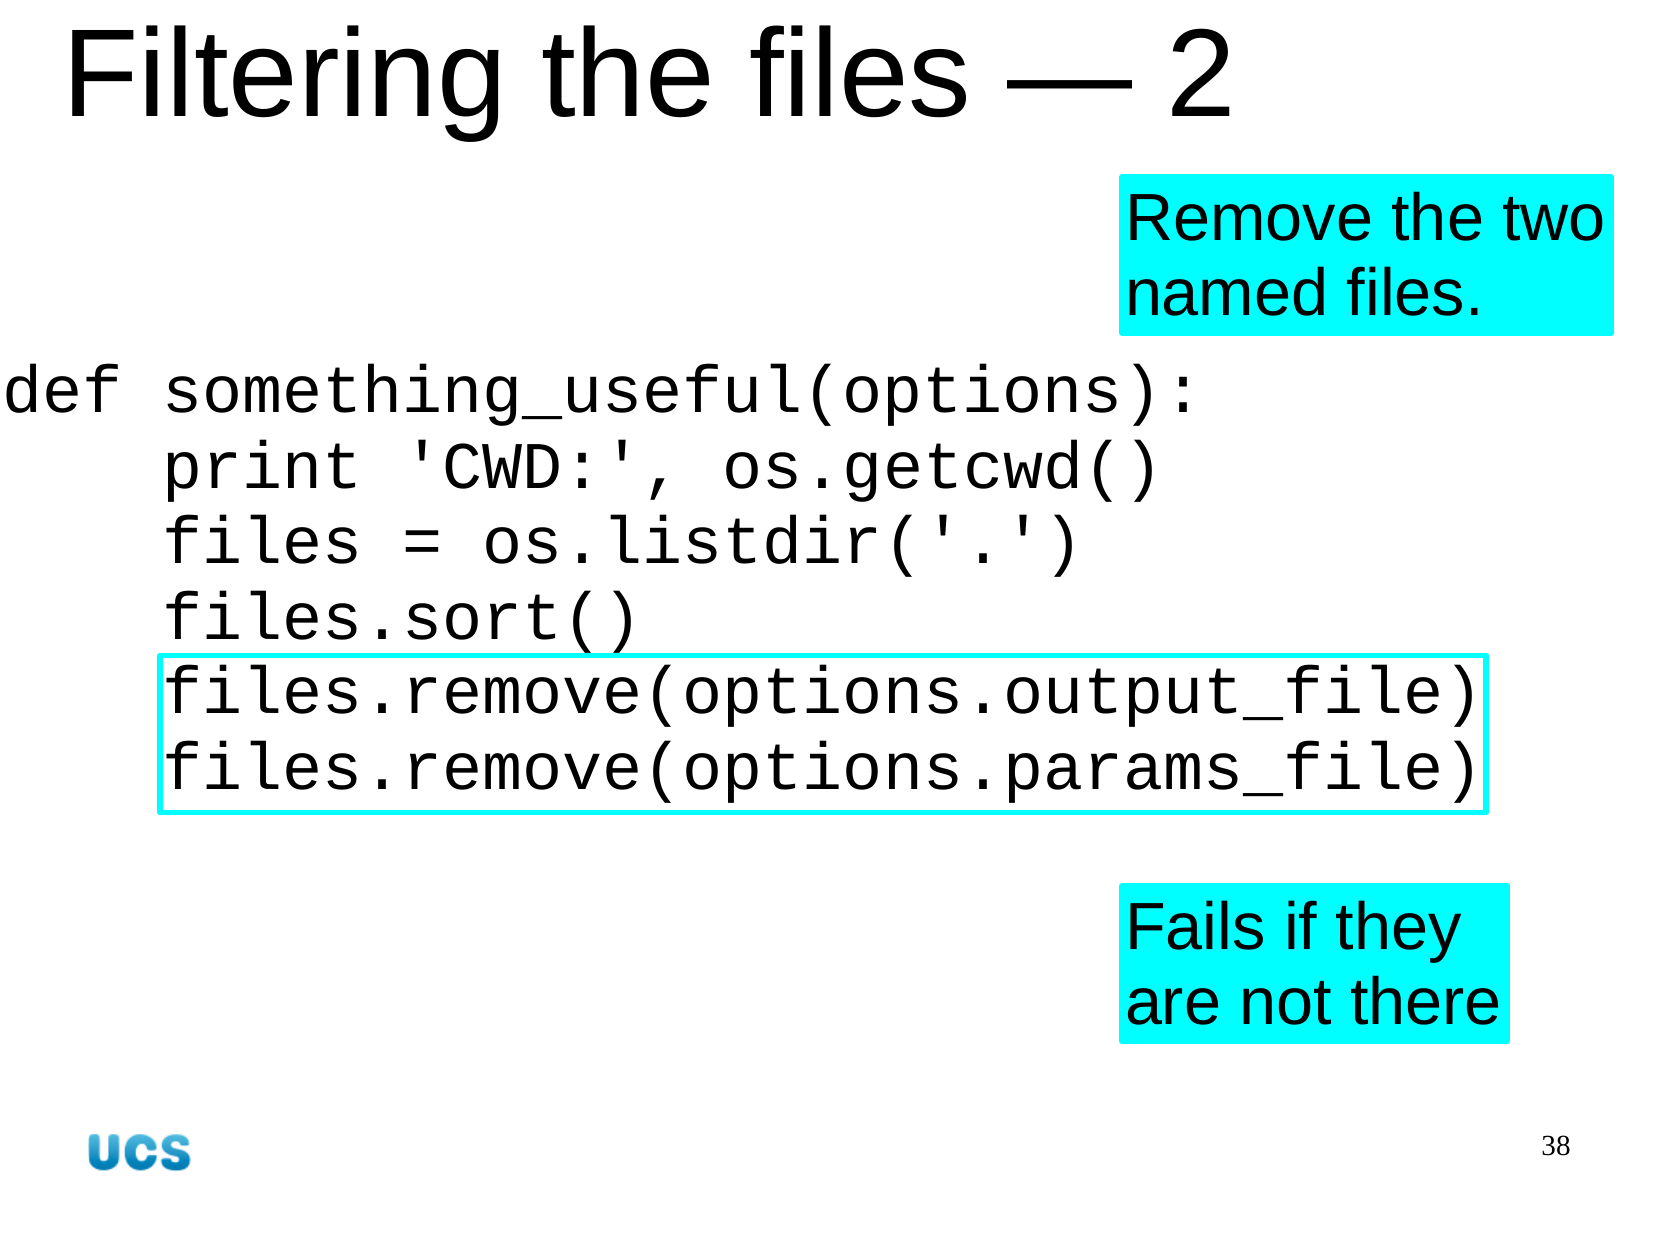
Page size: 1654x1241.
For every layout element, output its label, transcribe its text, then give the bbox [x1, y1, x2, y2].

text_box Filtering the files ― 2 [59, 0, 1240, 146]
text_box def something_useful(options): print 'CWD:', os.getcwd() files = os.listdir('.') files.sort() [0, 354, 1207, 663]
picture [88, 1133, 191, 1172]
text_box Fails if they are not there [1122, 885, 1508, 1042]
text_box Remove the two named files. [1122, 177, 1612, 333]
text_box files.remove(options.output_file) files.remove(options.params_file) [159, 655, 1487, 813]
